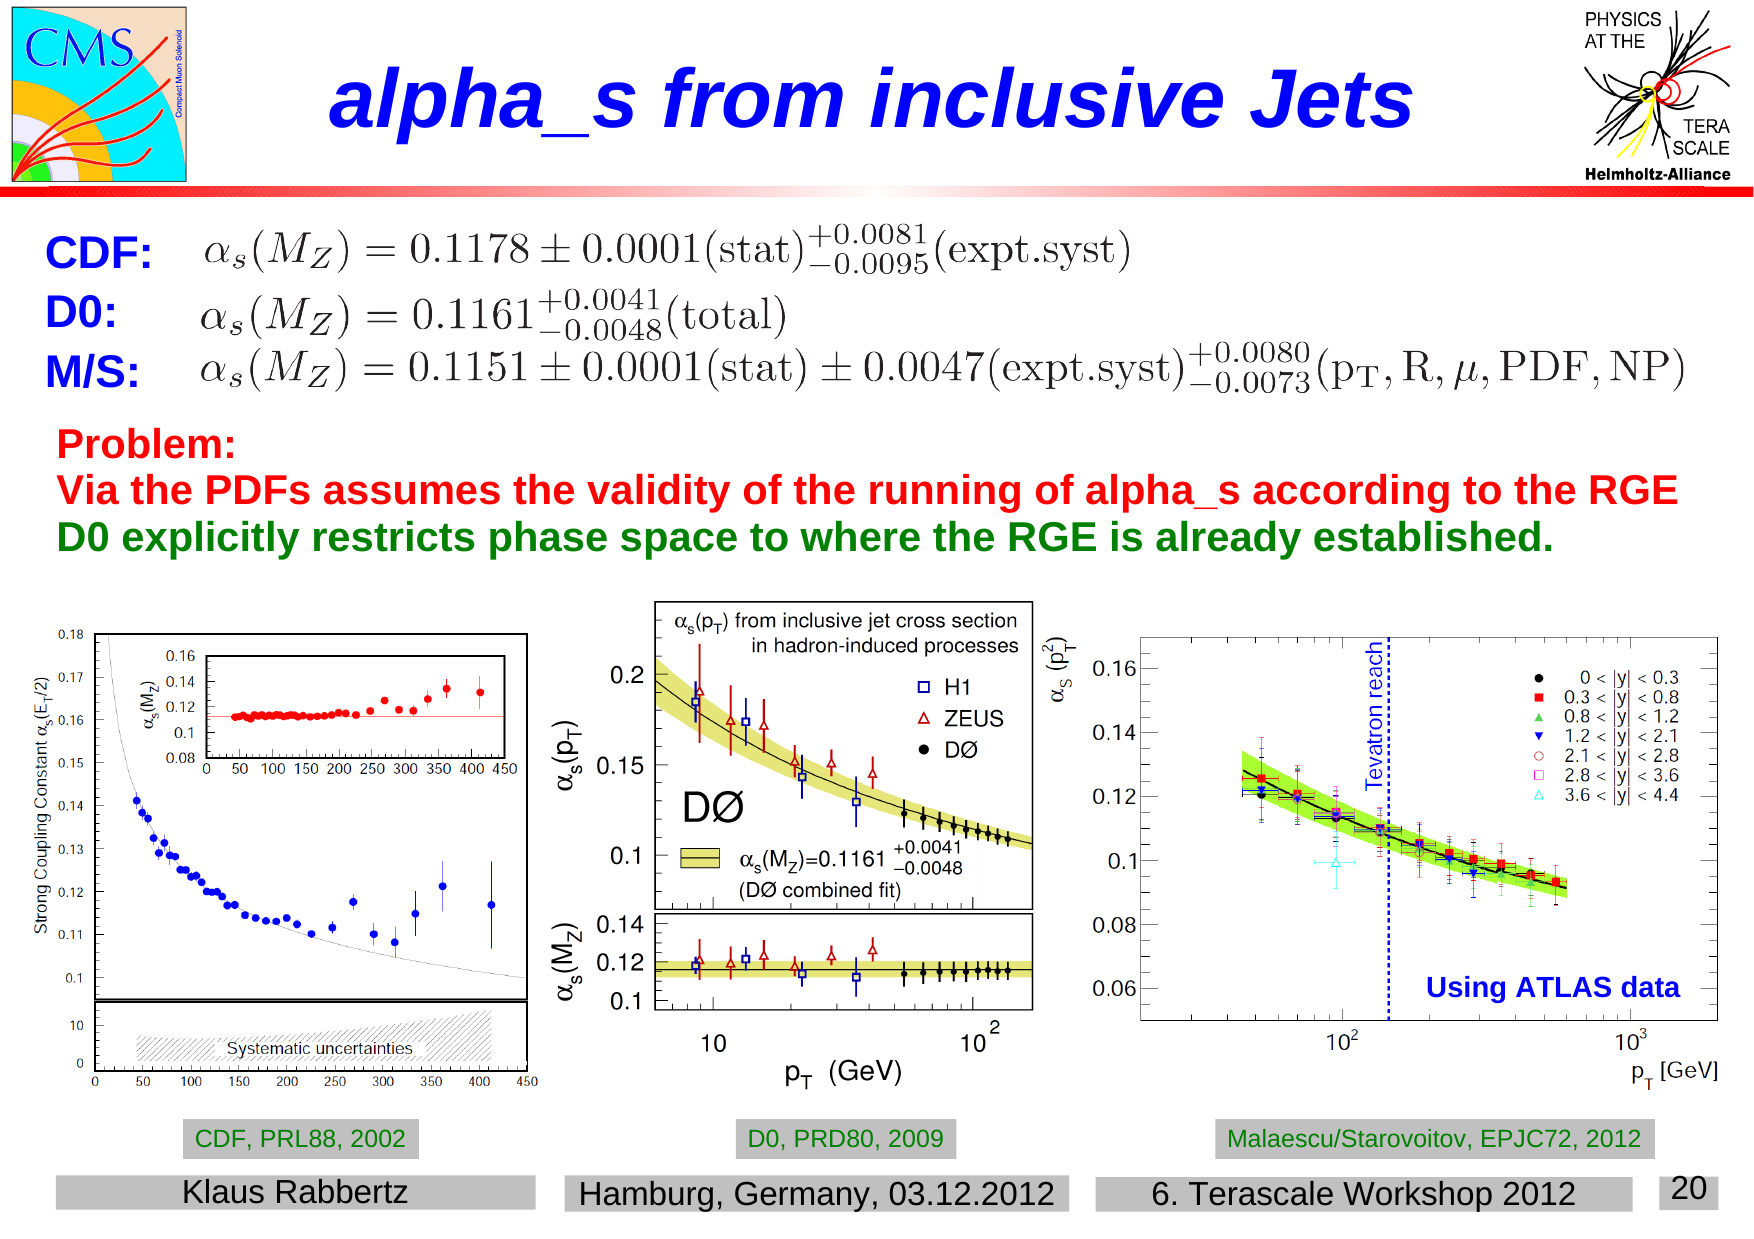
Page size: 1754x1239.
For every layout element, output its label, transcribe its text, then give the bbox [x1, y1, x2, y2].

text_box Using ATLAS data [1414, 965, 1692, 1010]
text_box D0: [33, 280, 131, 344]
text_box M/S: [33, 339, 154, 403]
text_box Problem: Via the PDFs assumes the validity of the running of alpha_s according to the RGE D0 explicitly restricts phase space to where the RGE is already established. [44, 414, 1691, 566]
picture [1570, 3, 1744, 191]
text_box CDF: [33, 221, 170, 285]
picture [200, 220, 1137, 281]
picture [196, 285, 1690, 400]
text_box CDF, PRL88, 2002 [183, 1119, 419, 1159]
picture [25, 598, 1724, 1094]
picture [11, 6, 187, 182]
text_box Malaescu/Starovoitov, EPJC72, 2012 [1215, 1119, 1655, 1159]
text_box D0, PRD80, 2009 [735, 1119, 957, 1159]
title alpha_s from inclusive Jets [220, 16, 1525, 182]
